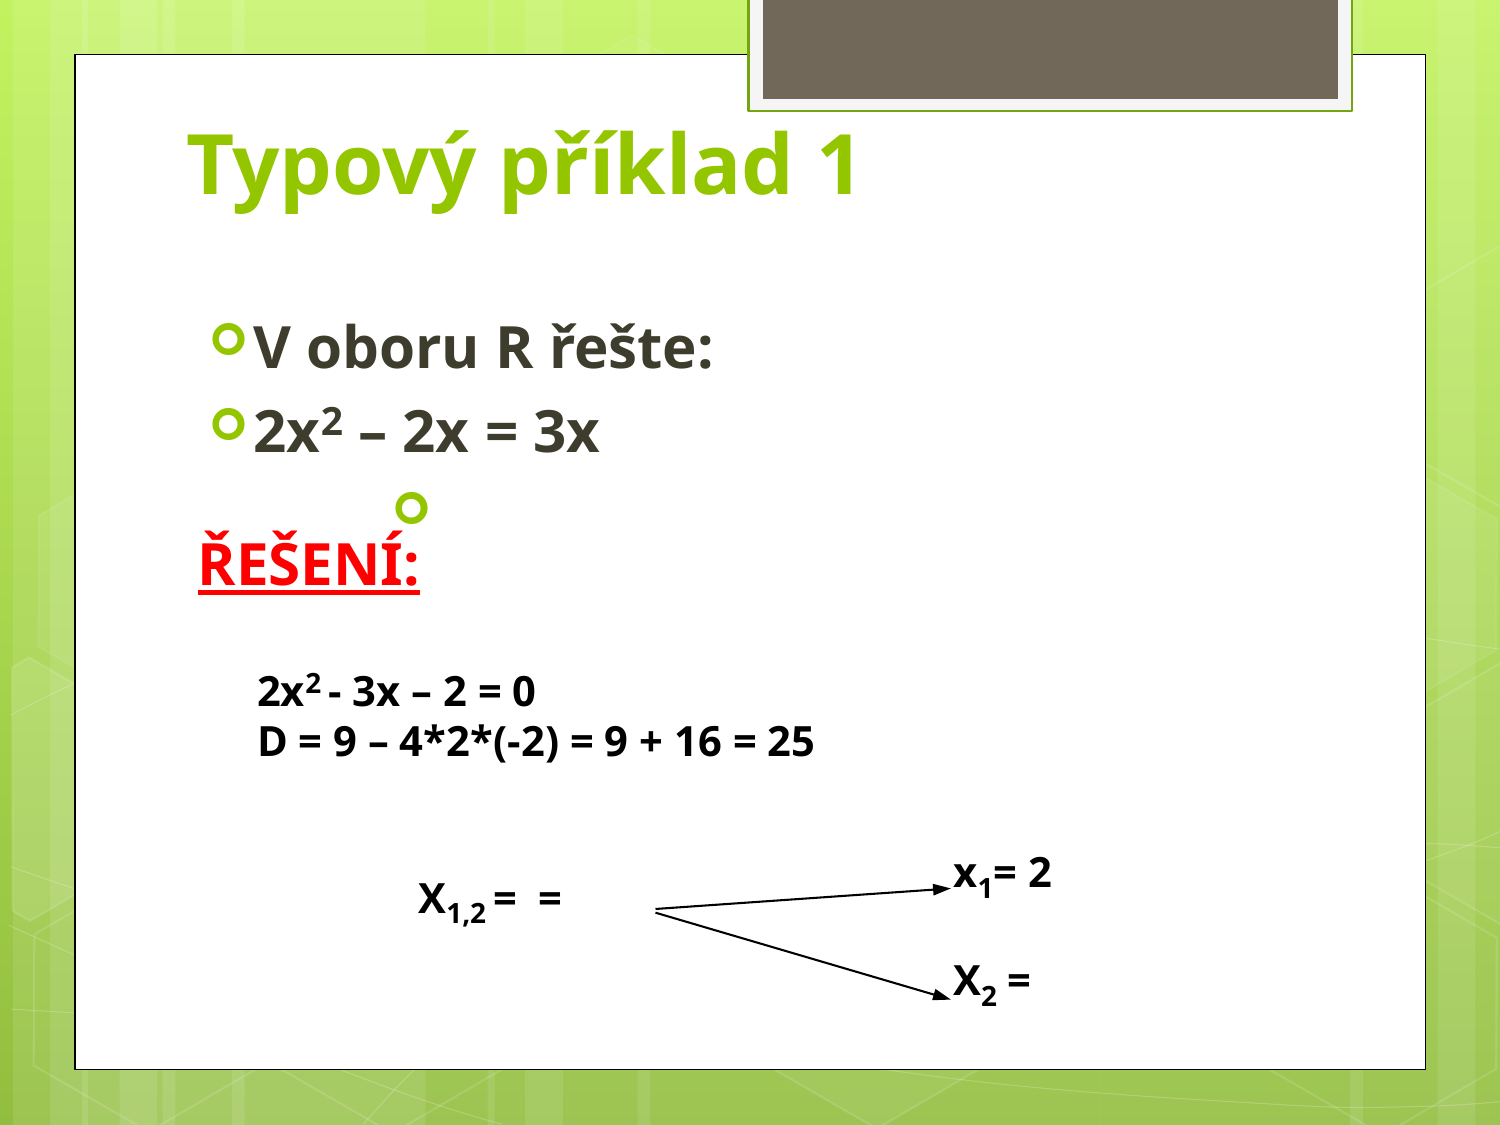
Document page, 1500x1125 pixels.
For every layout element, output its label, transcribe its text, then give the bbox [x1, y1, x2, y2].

text_box X1,2 = = [404, 864, 444, 937]
text_box ŘEŠENÍ: [183, 520, 435, 605]
text_box X1,2 = = [436, 886, 444, 910]
title Typový příklad 1 [171, 30, 1415, 219]
text_box 2x2 - 3x – 2 = 0 D = 9 – 4*2*(-2) = 9 + 16 = 25 [242, 657, 992, 772]
text_box x1= 2 X2 = [444, 839, 1194, 1019]
list V oboru R řešte: 2x2 – 2x = 3x [171, 302, 1415, 497]
